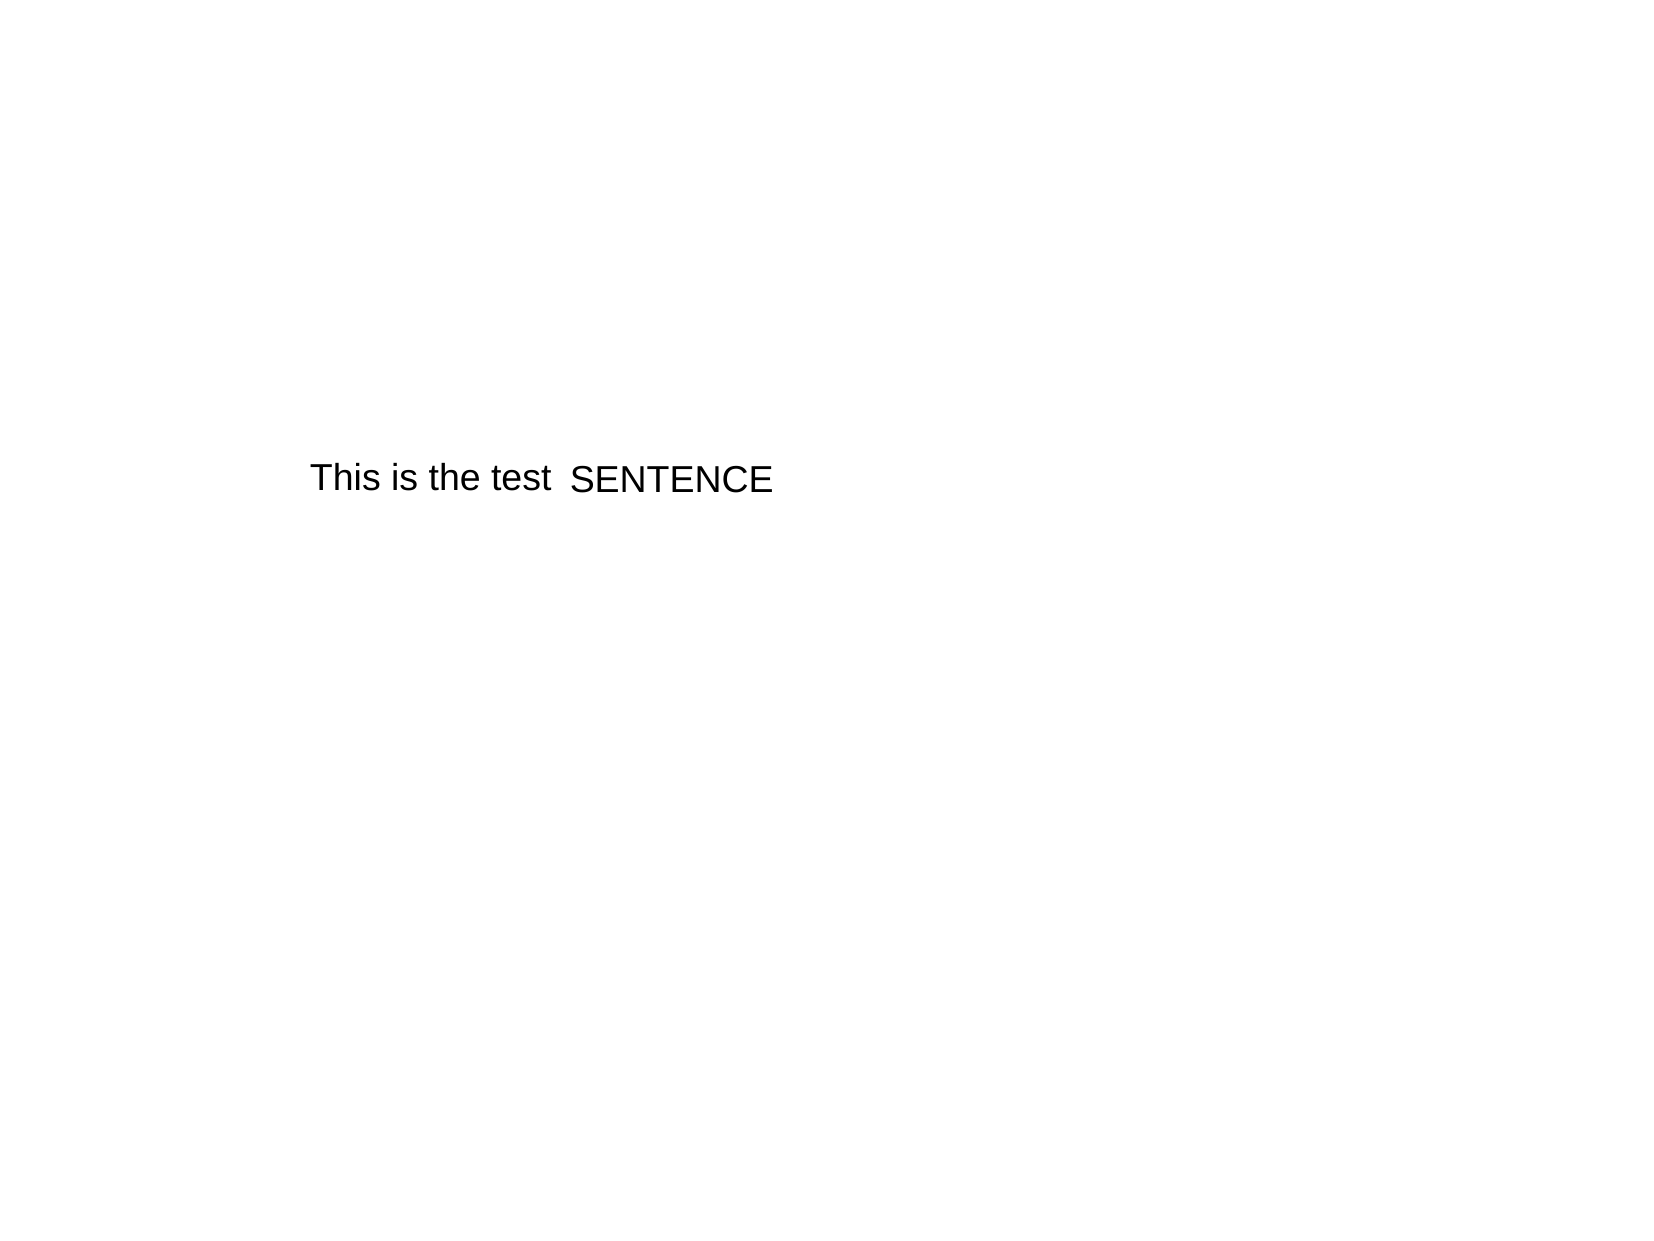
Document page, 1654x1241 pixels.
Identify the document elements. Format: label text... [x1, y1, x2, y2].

text_box SENTENCE [555, 451, 827, 508]
text_box This is the test [295, 448, 567, 506]
